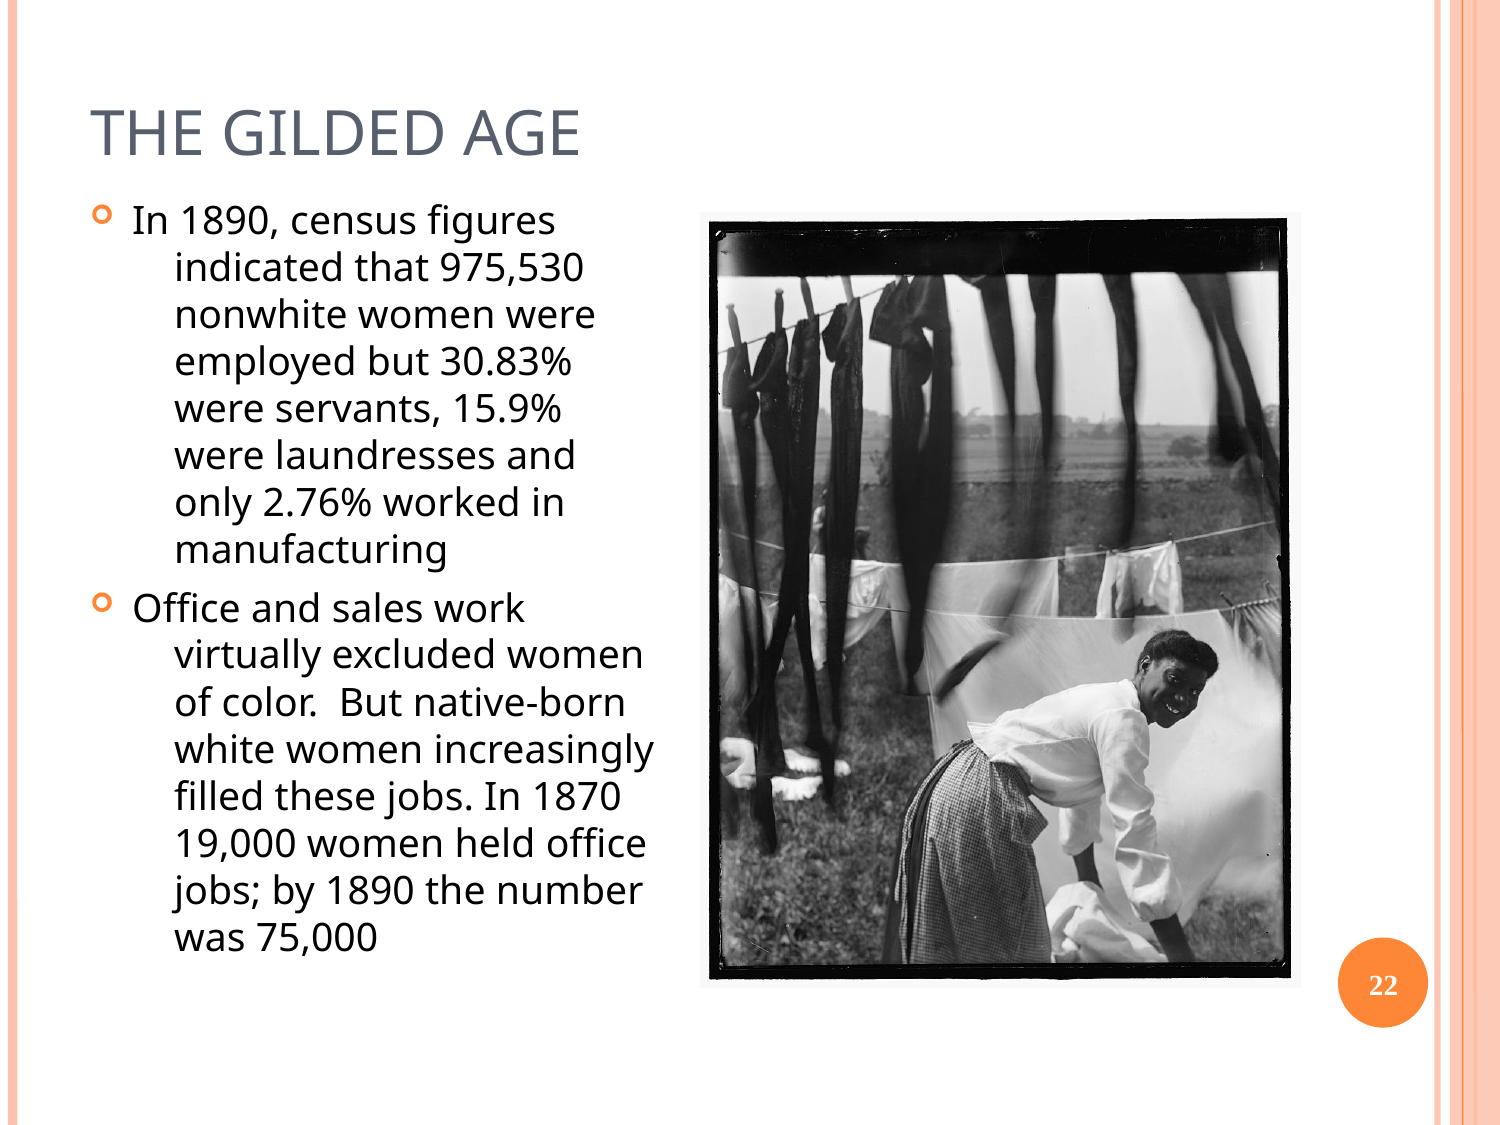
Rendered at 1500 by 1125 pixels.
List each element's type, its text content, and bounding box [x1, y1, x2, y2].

picture [700, 212, 1301, 988]
text_box [1333, 940, 1434, 1027]
list In 1890, census figures indicated that 975,530 nonwhite women were employed but 30.83% were servants, 15.9% were laundresses and only 2.76% worked in manufacturing Office and sales work virtually excluded women of color. But native-born white women increasingly filled these jobs. In 1870 19,000 women held office jobs; by 1890 the number was 75,000 [75, 187, 676, 1013]
title The Gilded Age [75, 45, 1300, 175]
